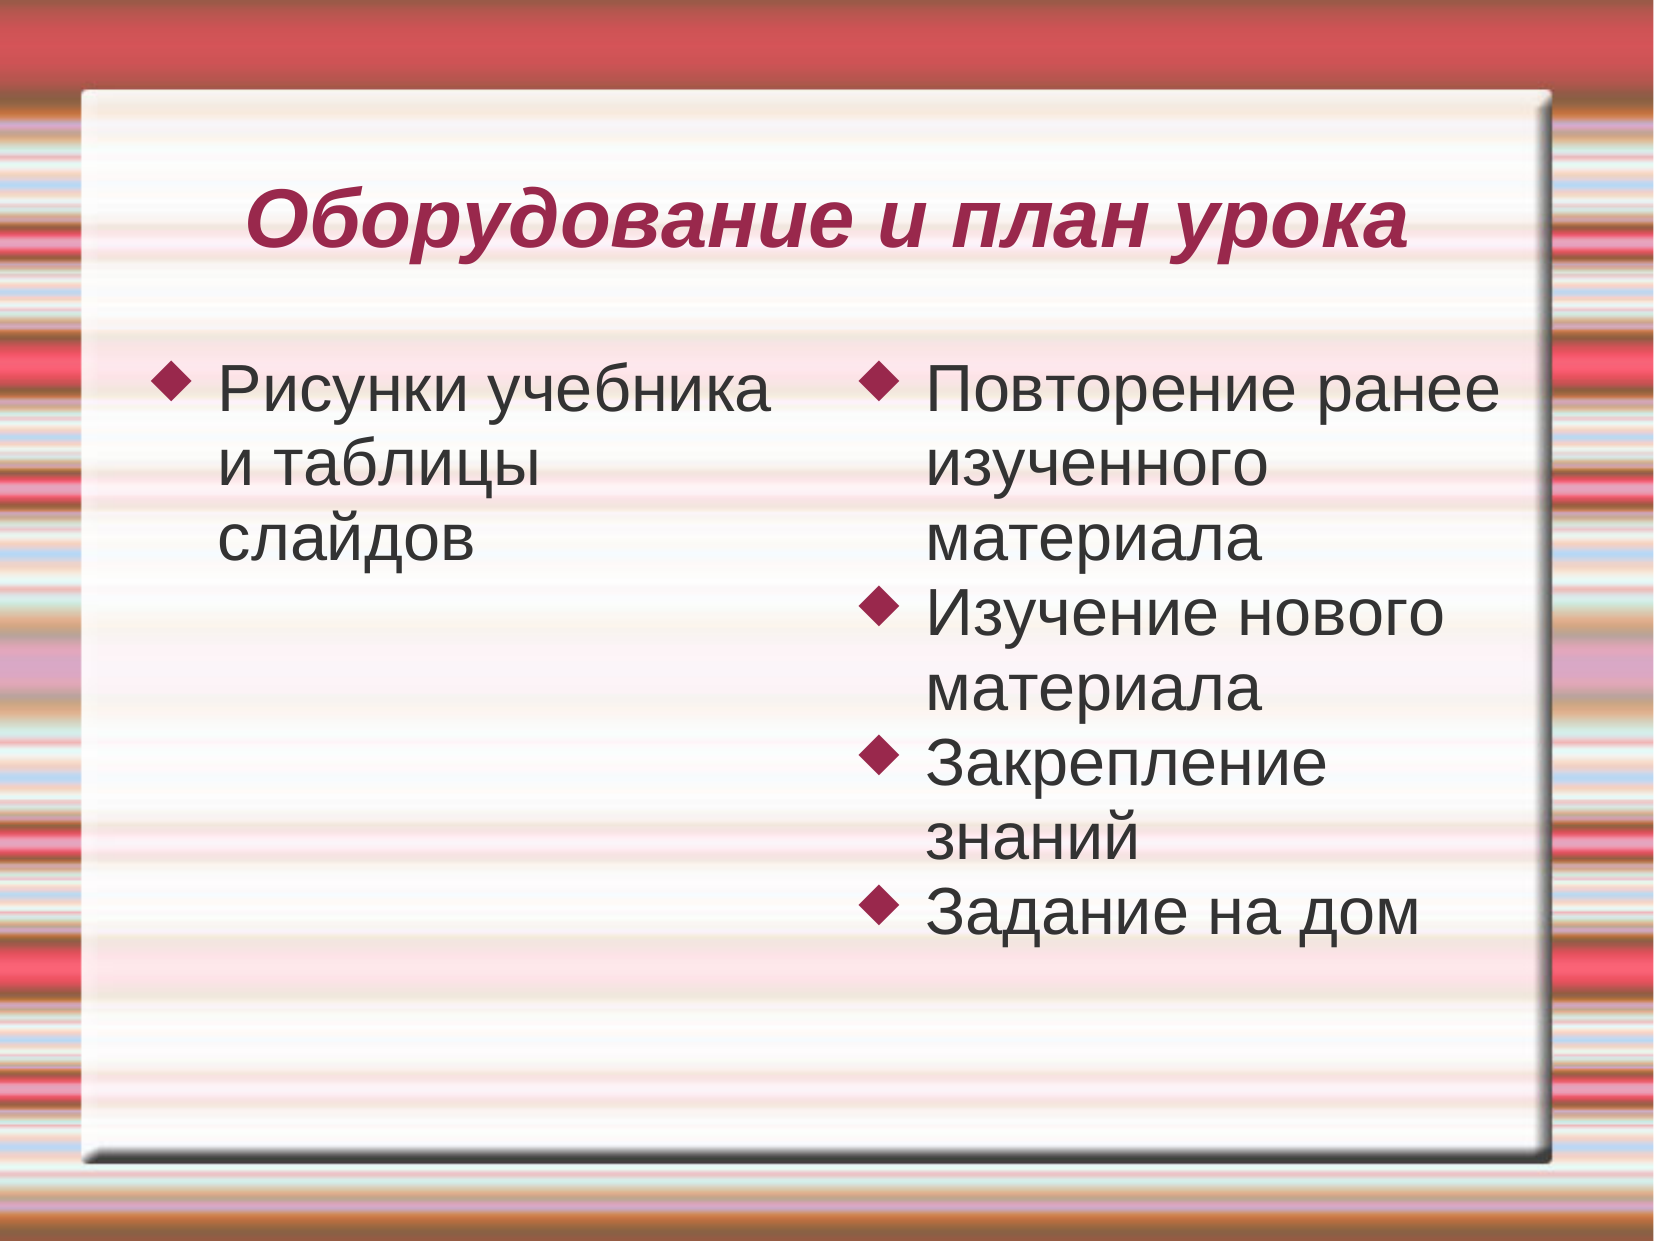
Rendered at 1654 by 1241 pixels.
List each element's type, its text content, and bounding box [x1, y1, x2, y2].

title Оборудование и план урока [121, 122, 1534, 315]
list Повторение ранее изученного материала Изучение нового материала Закрепление знаний Задание на дом [842, 350, 1517, 1118]
list Рисунки учебника и таблицы слайдов [134, 350, 809, 1118]
picture [0, 0, 1654, 1241]
